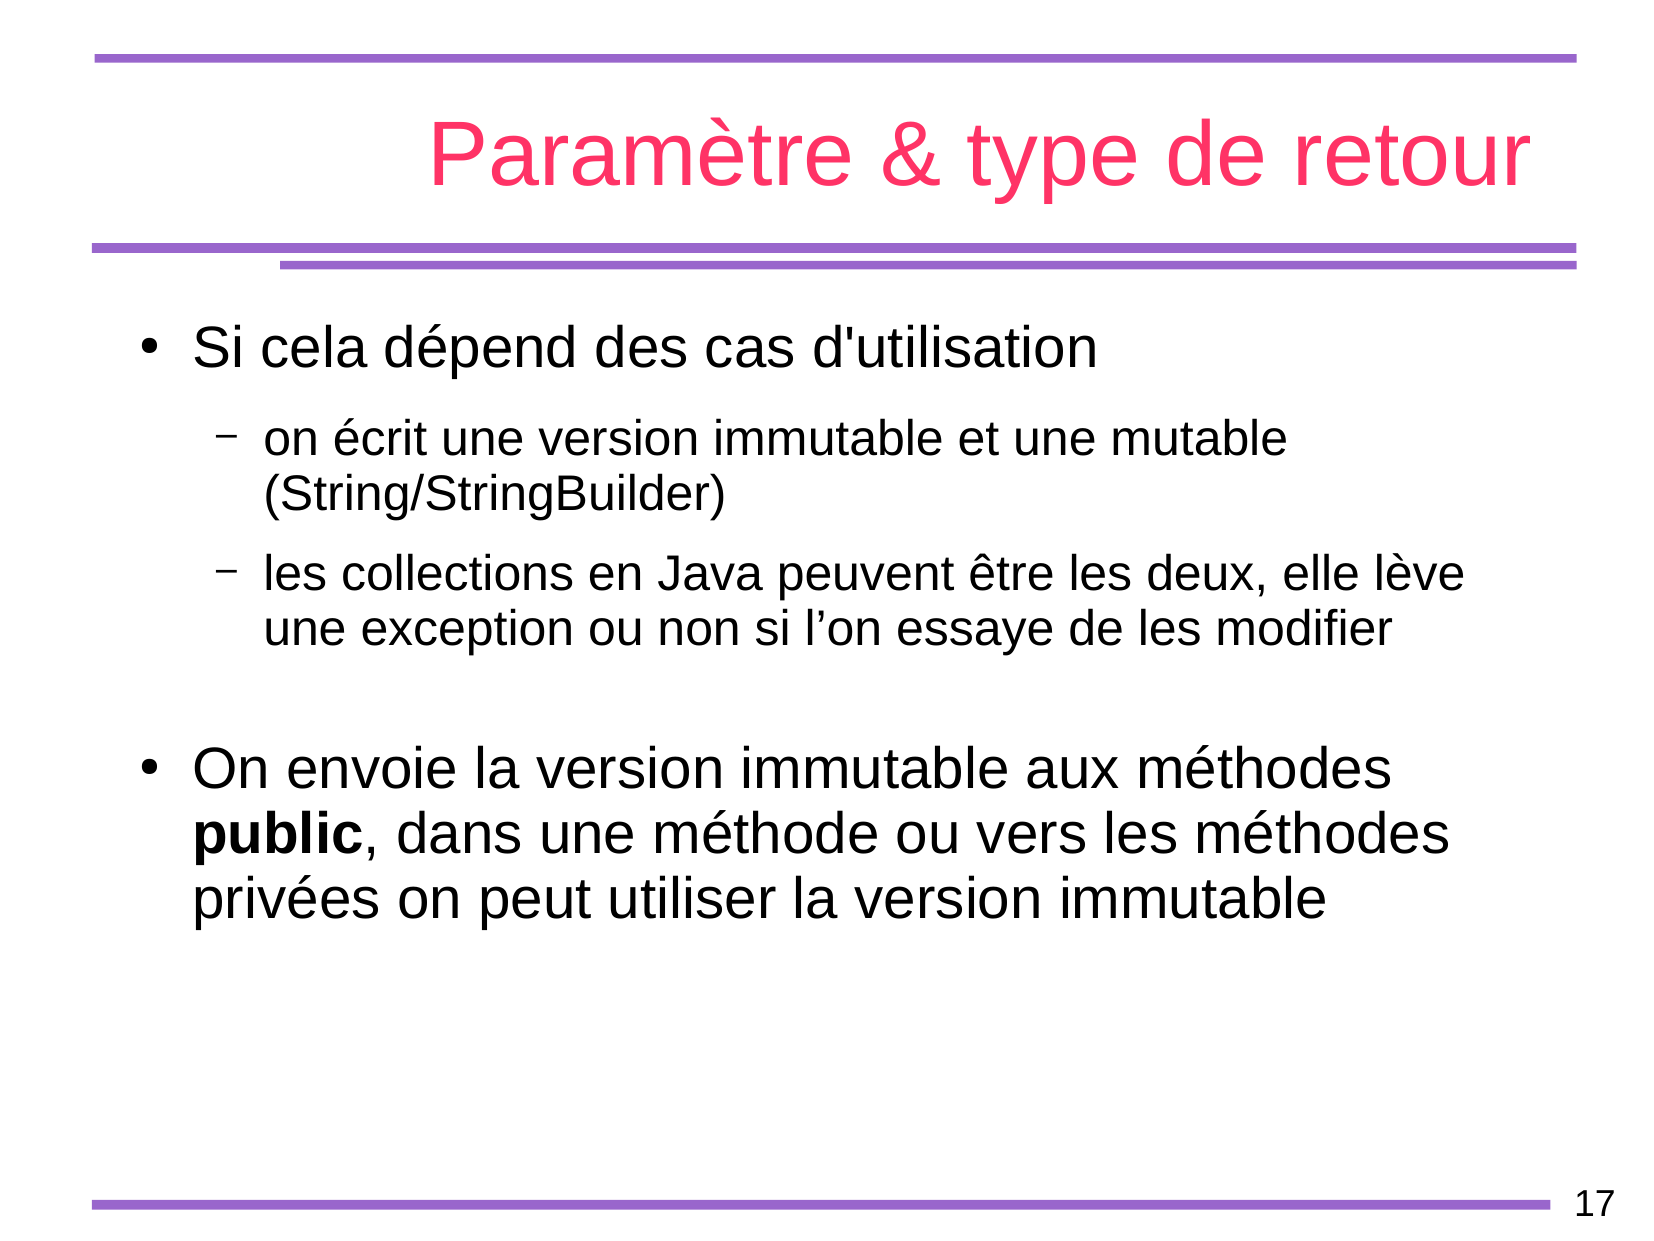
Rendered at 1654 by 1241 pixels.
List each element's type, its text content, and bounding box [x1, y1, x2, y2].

list Si cela dépend des cas d'utilisation on écrit une version immutable et une mutable (String/StringBuilder) les collections en Java peuvent être les deux, elle lève une exception ou non si l’on essaye de les modifier On envoie la version immutable aux méthodes public, dans une méthode ou vers les méthodes privées on peut utiliser la version immutable [121, 315, 1534, 931]
title Paramètre & type de retour [121, 49, 1534, 257]
